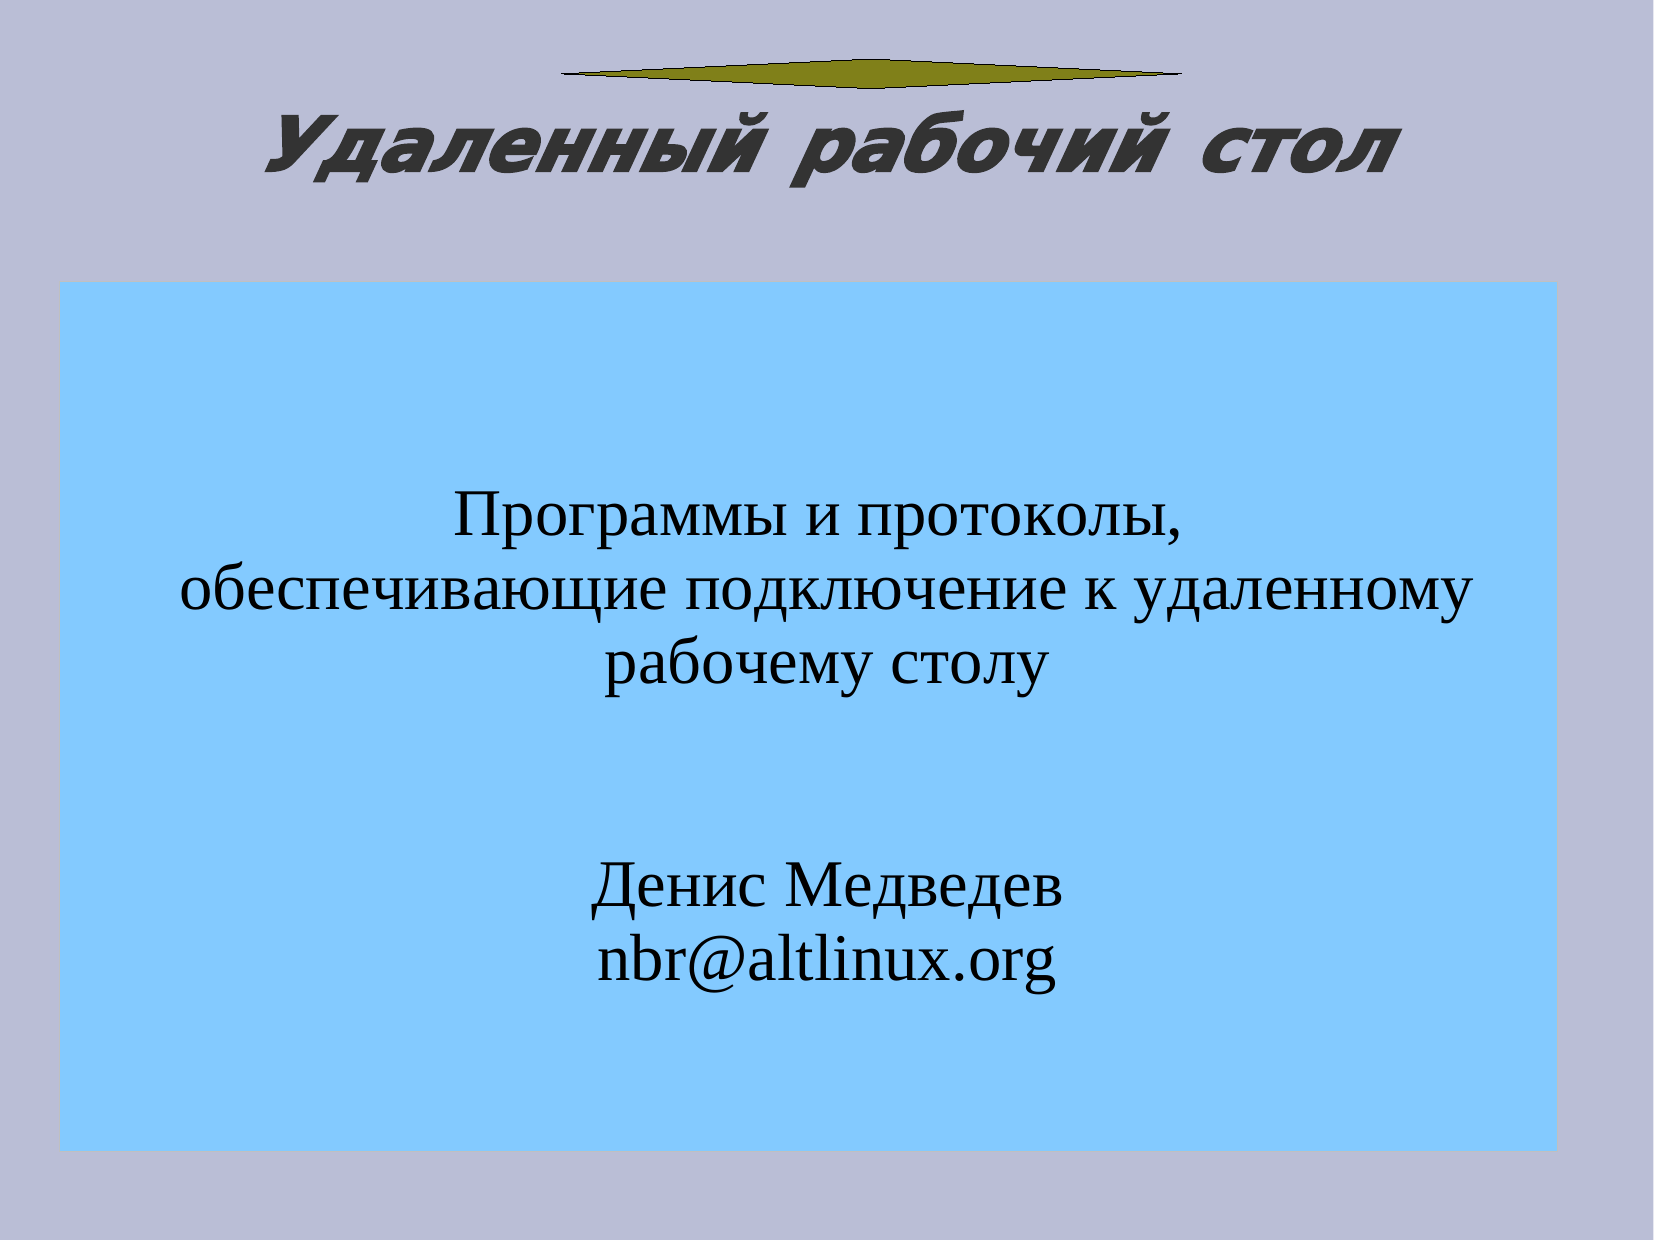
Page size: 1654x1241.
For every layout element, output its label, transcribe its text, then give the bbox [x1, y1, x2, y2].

title Удаленный рабочий стол [82, 56, 1571, 250]
subtitle Программы и протоколы, обеспечивающие подключение к удаленному рабочему столу Денис Медведев nbr@altlinux.org [121, 344, 1534, 1127]
